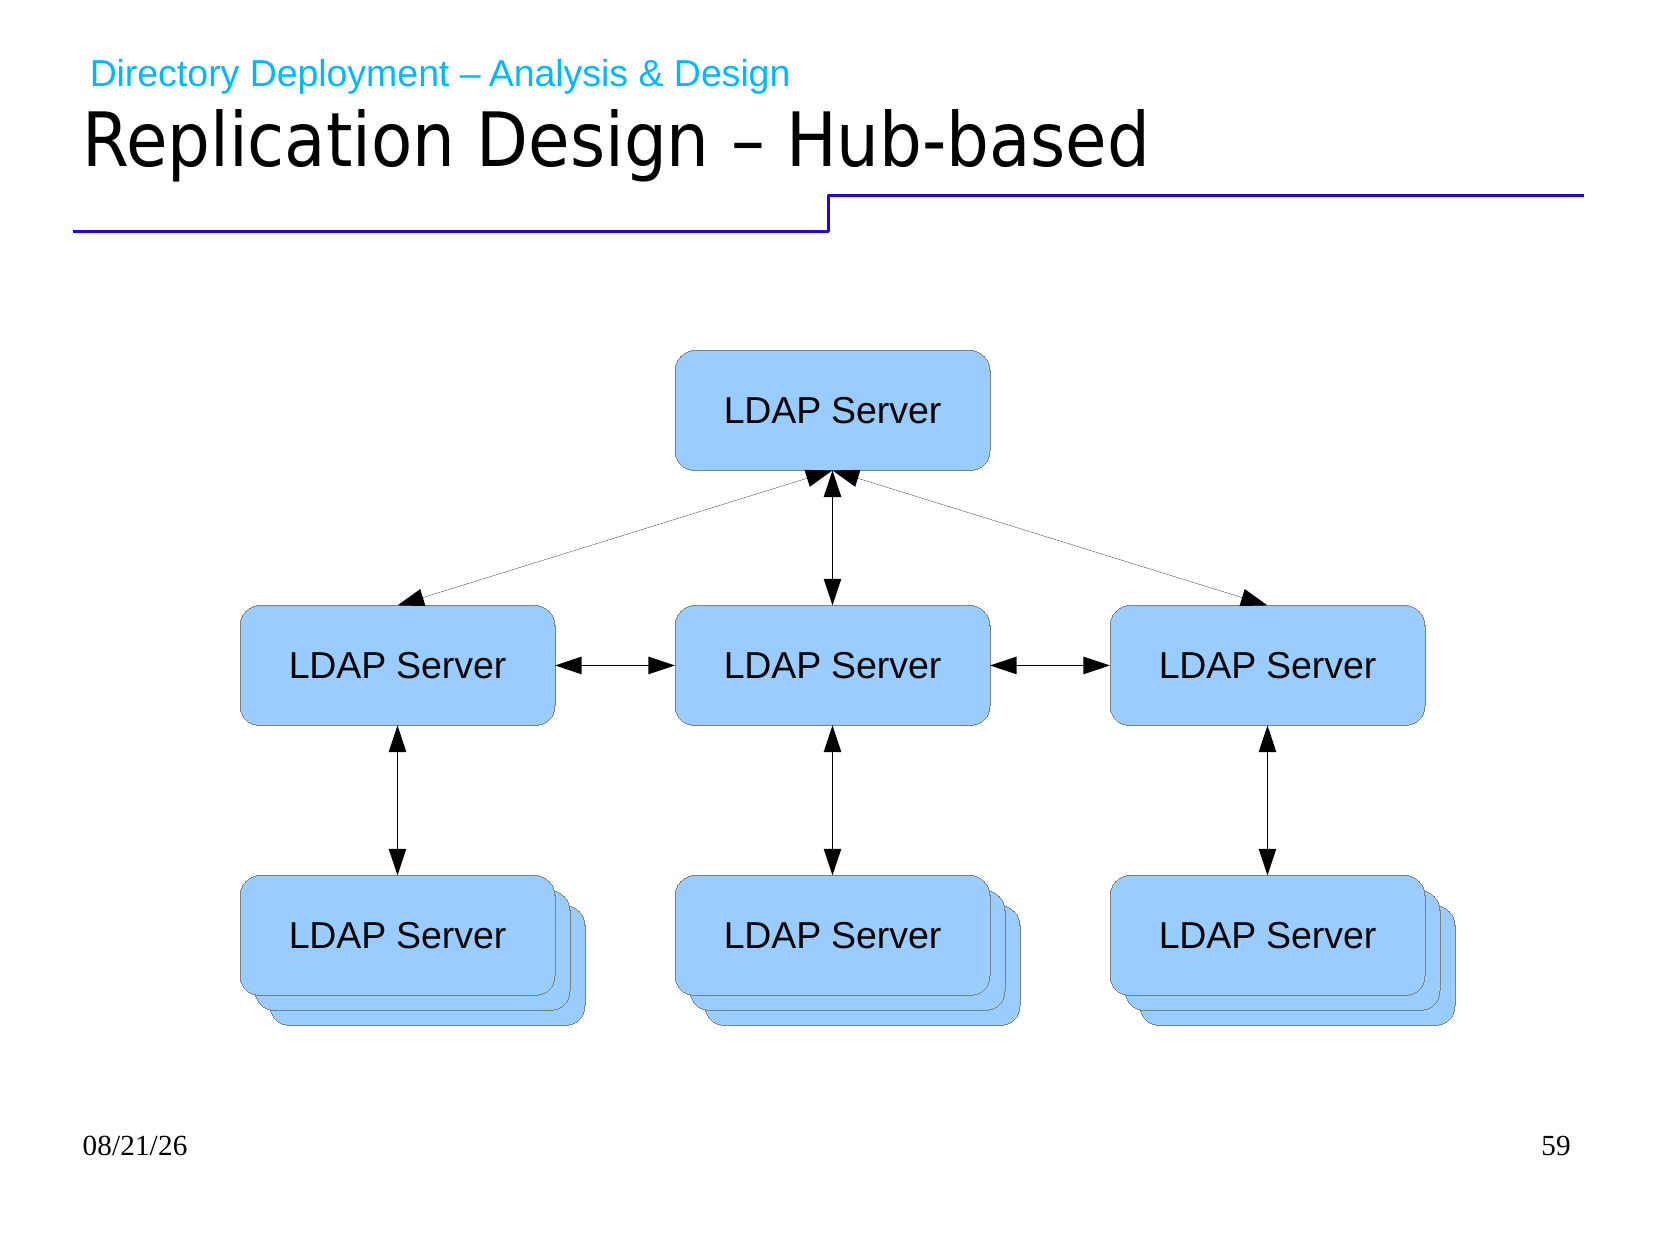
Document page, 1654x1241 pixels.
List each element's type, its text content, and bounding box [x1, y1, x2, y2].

text_box LDAP Server [240, 875, 556, 996]
text_box LDAP Server [1110, 605, 1426, 726]
text_box LDAP Server [675, 875, 991, 996]
text_box LDAP Server [240, 605, 556, 726]
text_box LDAP Server [255, 891, 571, 1011]
title Replication Design – Hub-based [82, 49, 1571, 232]
text_box LDAP Server [1140, 906, 1456, 1026]
text_box LDAP Server [1110, 875, 1426, 996]
text_box Directory Deployment – Analysis & Design [75, 45, 901, 103]
text_box LDAP Server [270, 906, 586, 1026]
text_box LDAP Server [675, 605, 991, 726]
text_box LDAP Server [675, 350, 991, 471]
text_box LDAP Server [1125, 891, 1441, 1011]
text_box LDAP Server [705, 906, 1021, 1026]
text_box LDAP Server [690, 891, 1006, 1011]
